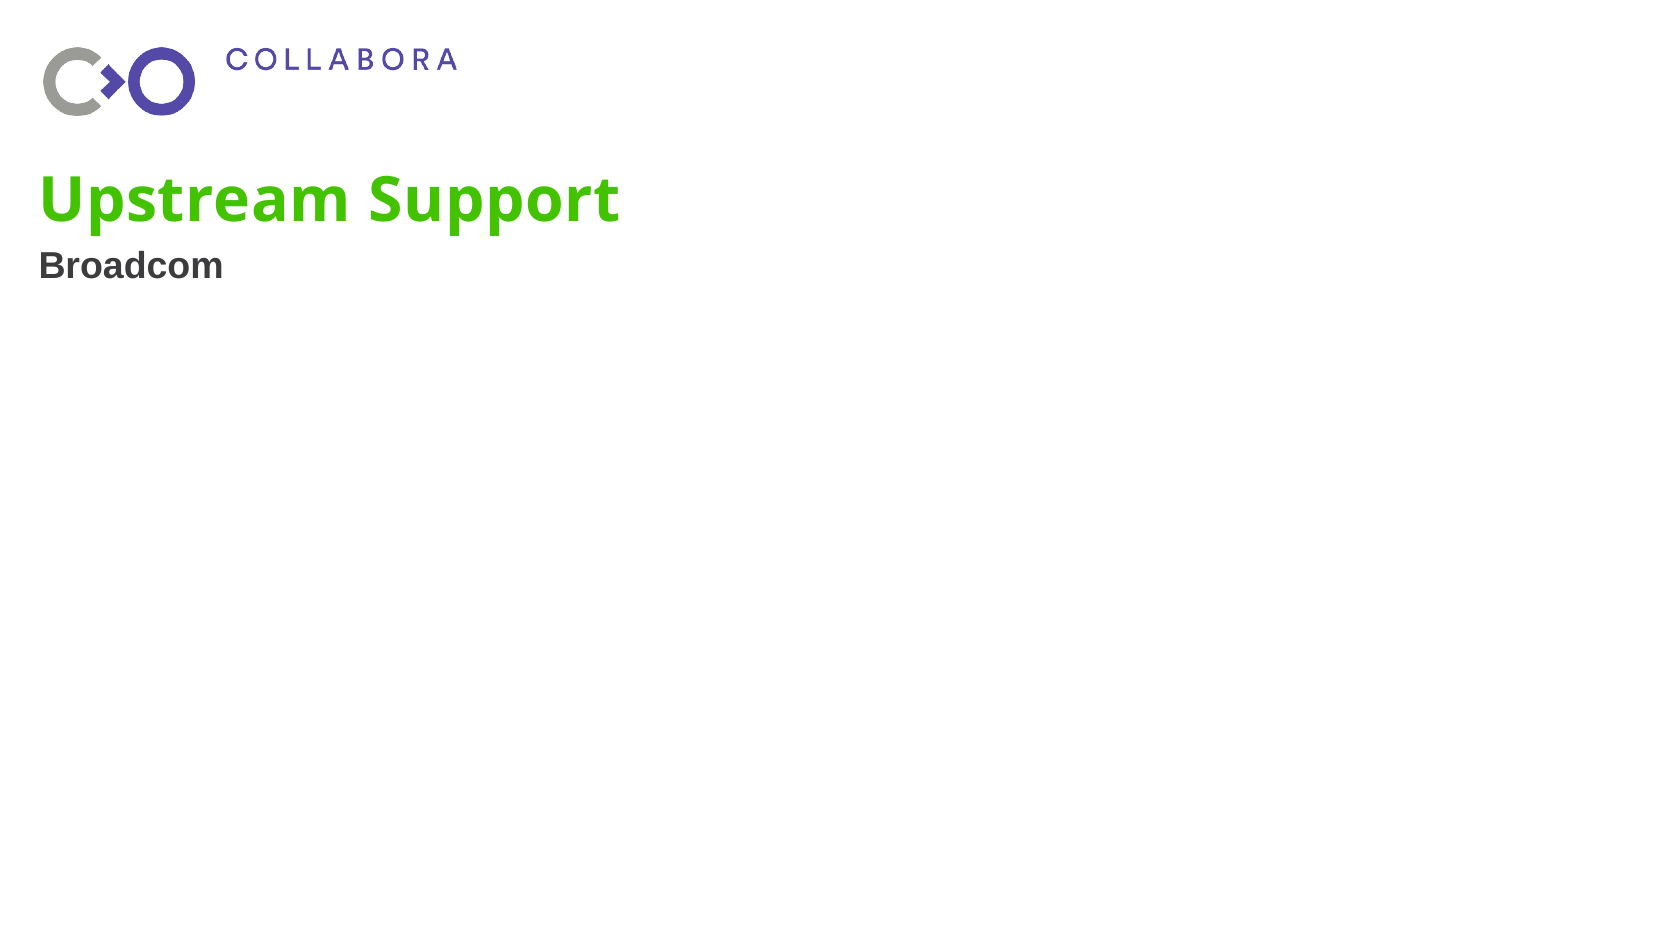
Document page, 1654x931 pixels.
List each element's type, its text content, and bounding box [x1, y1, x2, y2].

picture [43, 47, 457, 116]
title Upstream Support [38, 159, 1614, 216]
text_box Broadcom [38, 240, 1611, 290]
